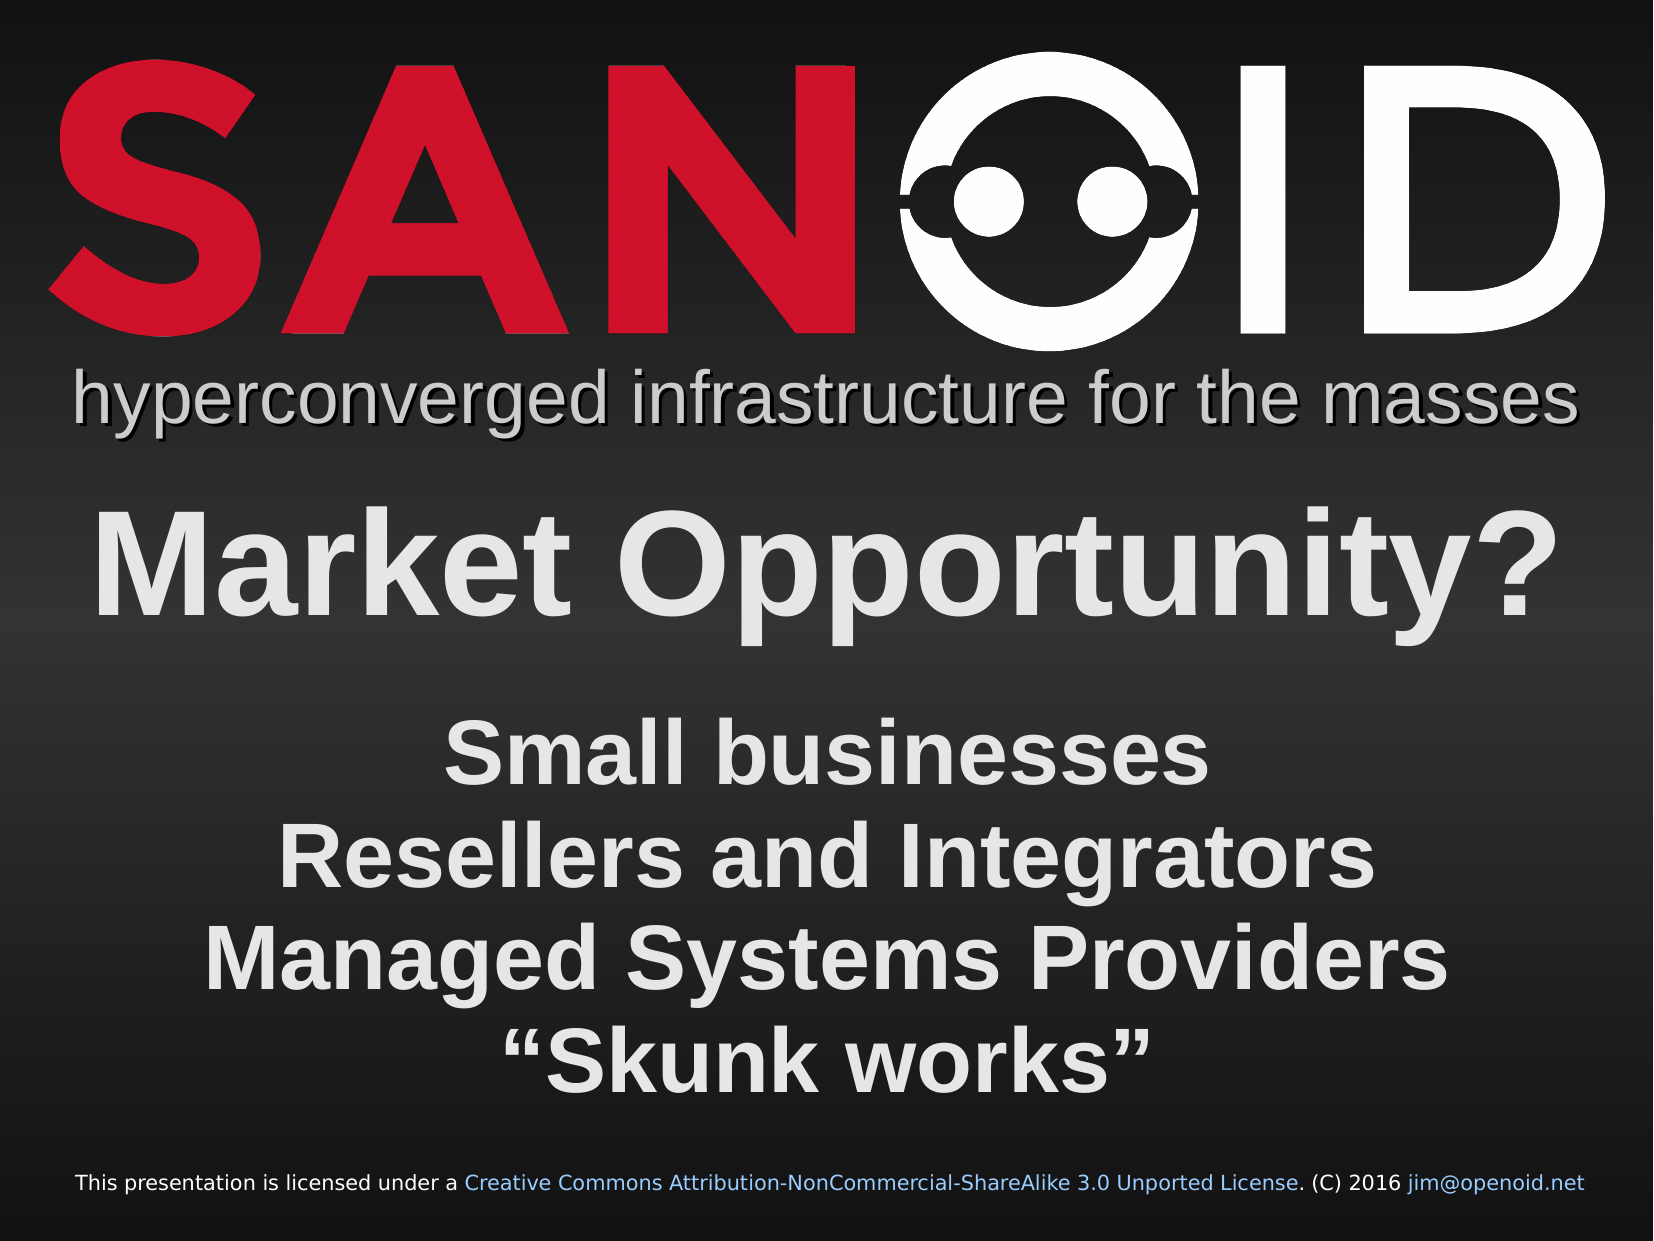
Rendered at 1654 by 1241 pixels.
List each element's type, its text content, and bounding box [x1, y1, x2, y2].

title Market Opportunity? [3, 75, 1653, 495]
picture [15, 14, 1638, 75]
title Small businesses Resellers and Integrators Managed Systems Providers “Skunk works” [3, 495, 1653, 1241]
